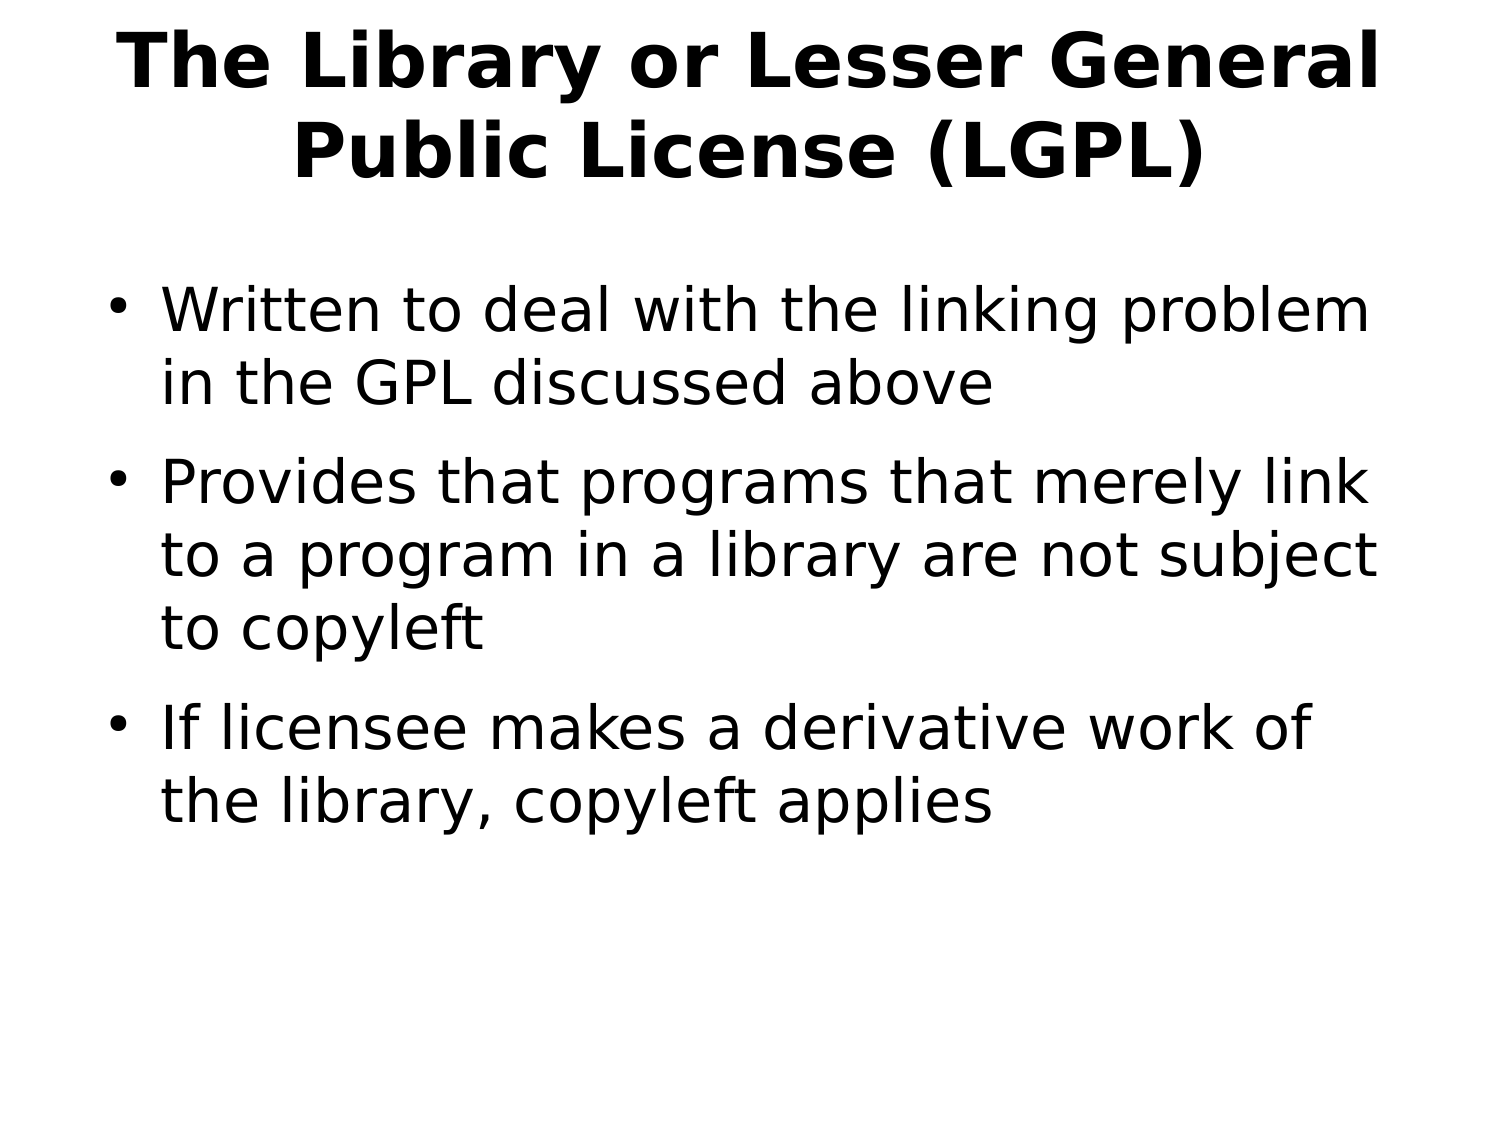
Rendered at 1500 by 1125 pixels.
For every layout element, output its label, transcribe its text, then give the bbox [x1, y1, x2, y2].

list Written to deal with the linking problem in the GPL discussed above Provides that programs that merely link to a program in a library are not subject to copyleft If licensee makes a derivative work of the library, copyleft applies [75, 263, 1425, 1063]
title The Library or Lesser General Public License (LGPL) [75, 3, 1425, 201]
